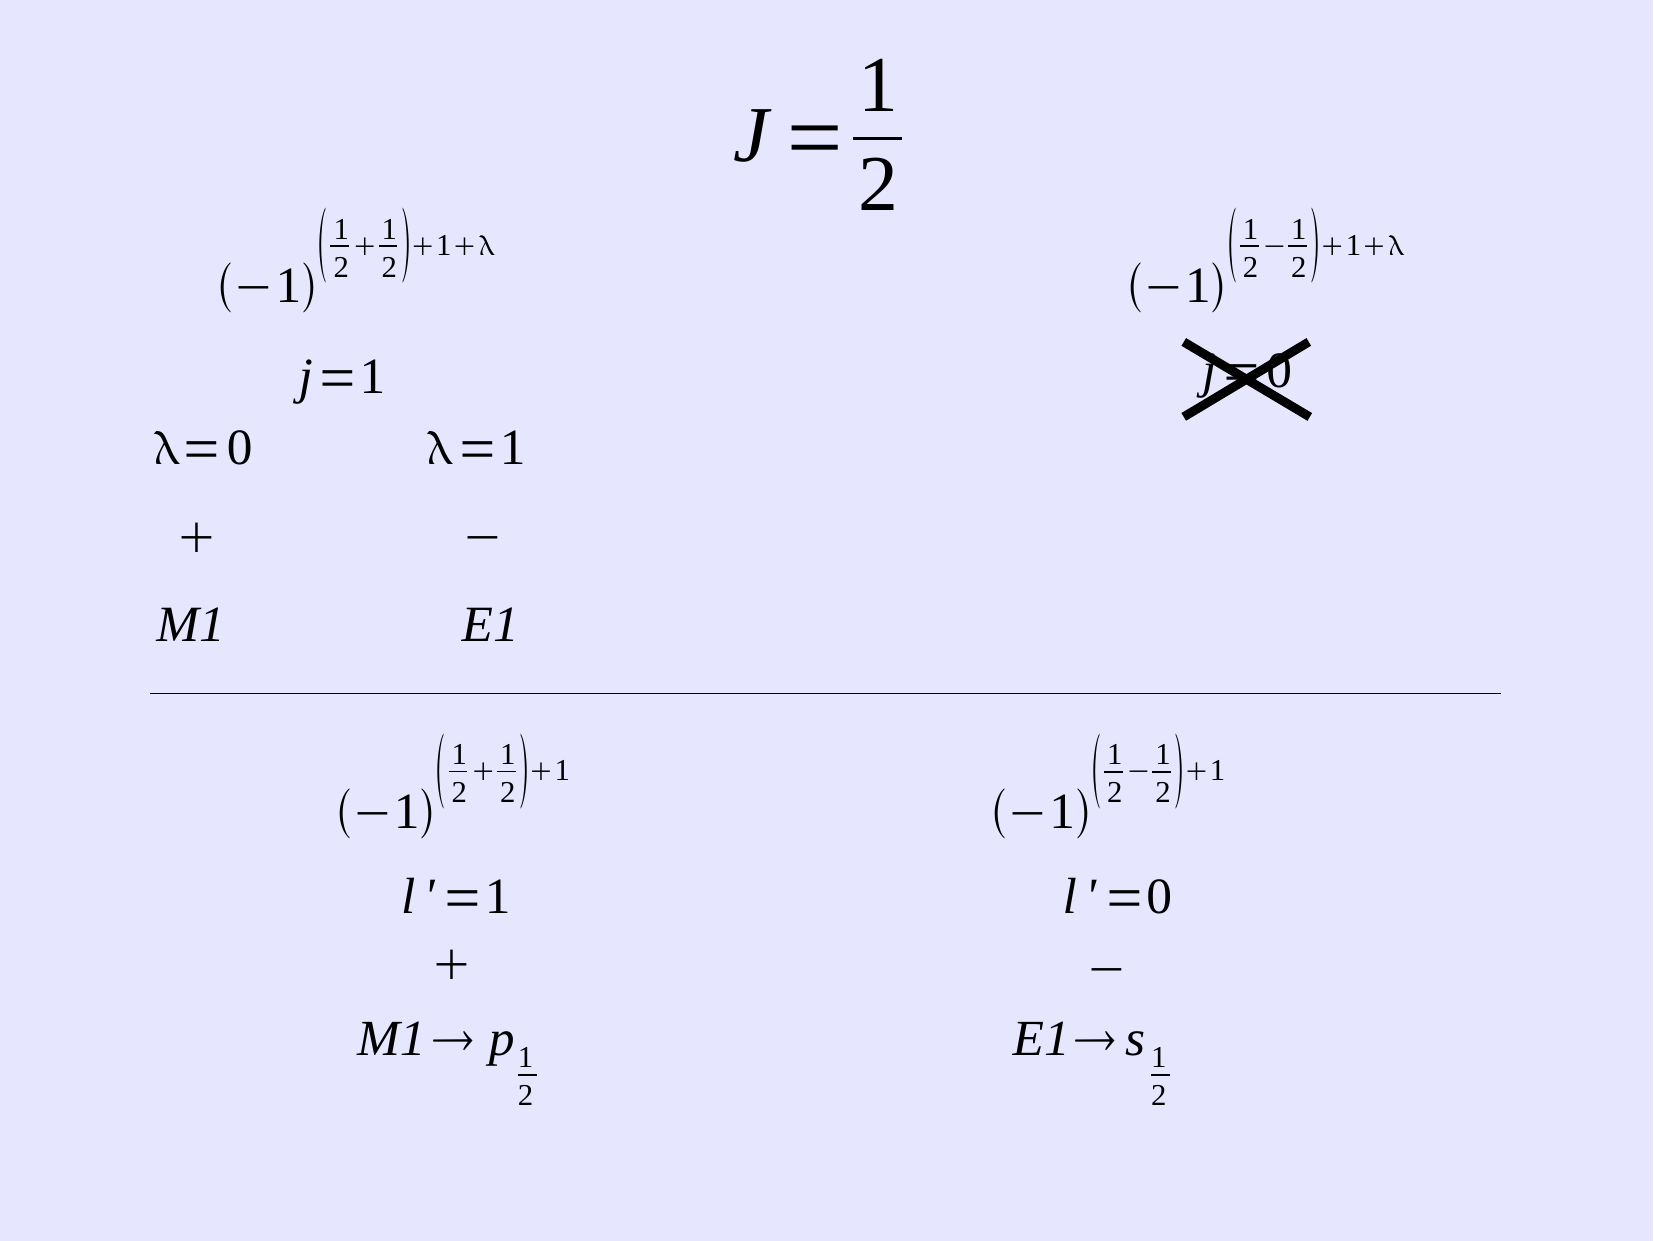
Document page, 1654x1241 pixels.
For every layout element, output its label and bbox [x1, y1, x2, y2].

chart [276, 349, 398, 406]
chart [388, 868, 522, 926]
chart [323, 732, 583, 840]
chart [978, 732, 1238, 840]
chart [140, 597, 531, 654]
chart [140, 419, 537, 477]
chart [418, 934, 484, 991]
chart [1073, 939, 1139, 997]
chart [1197, 343, 1296, 373]
chart [1114, 207, 1418, 314]
chart [1223, 385, 1270, 400]
chart [341, 1010, 550, 1112]
chart [1257, 352, 1303, 400]
chart [996, 1010, 1183, 1112]
chart [1049, 868, 1184, 926]
chart [163, 508, 517, 565]
chart [205, 207, 509, 314]
chart [708, 42, 926, 230]
chart [1179, 343, 1236, 400]
